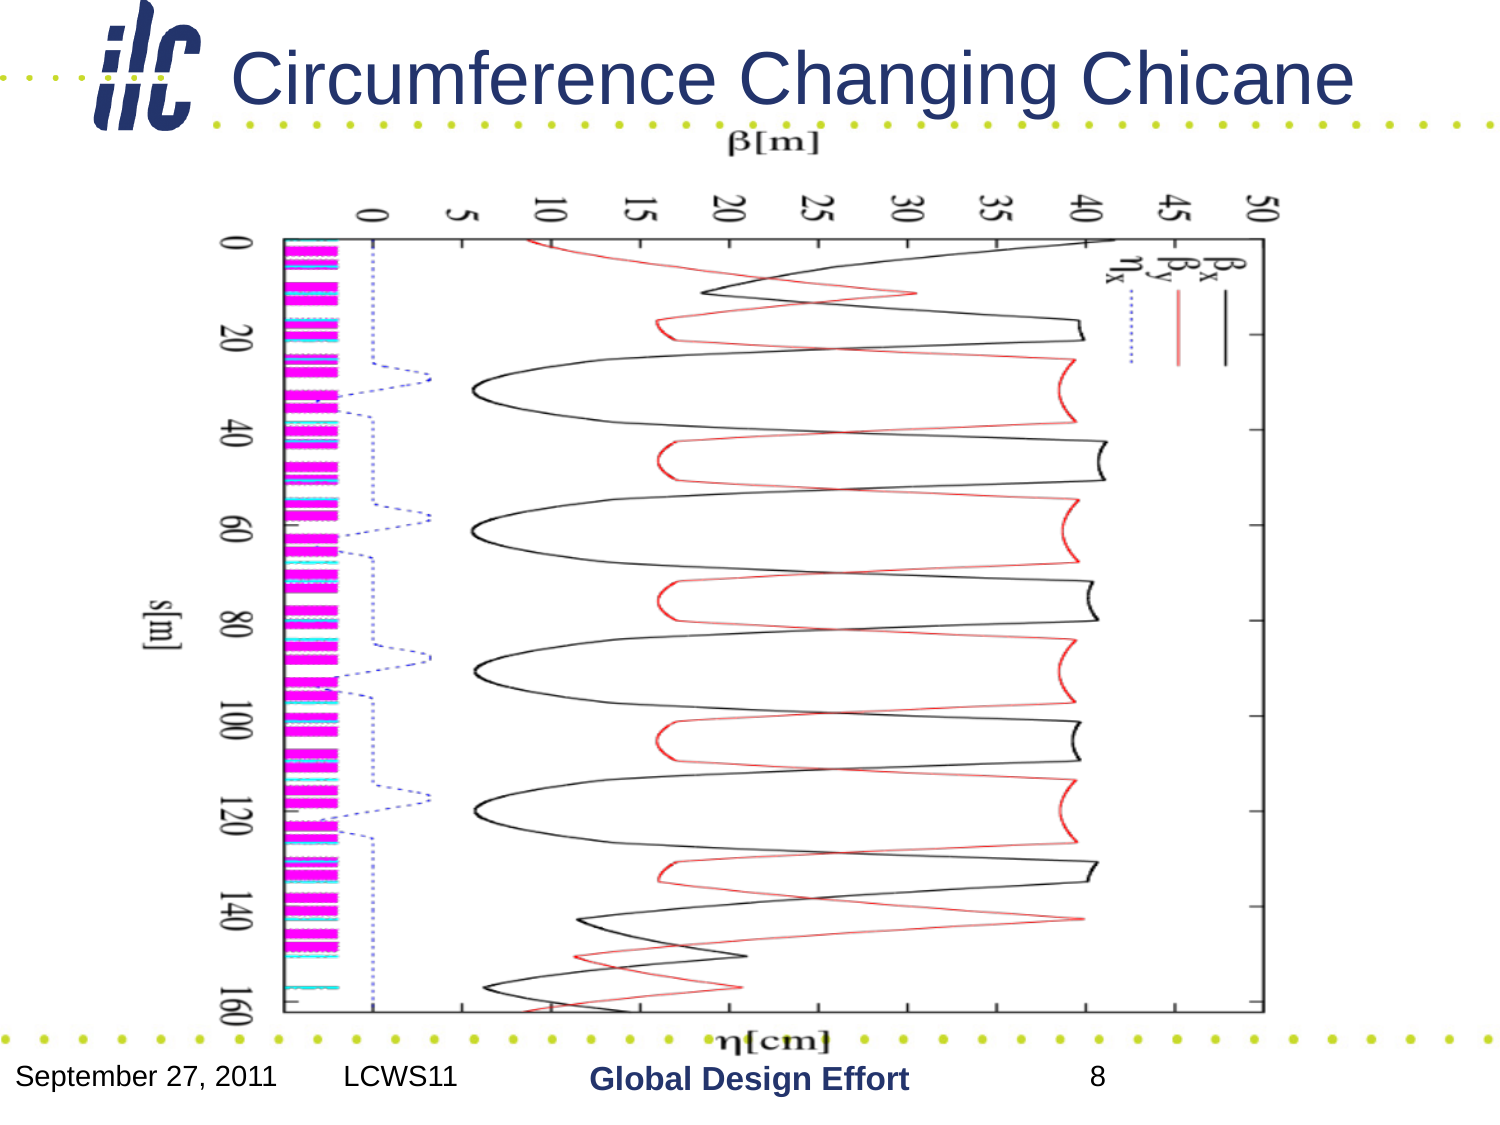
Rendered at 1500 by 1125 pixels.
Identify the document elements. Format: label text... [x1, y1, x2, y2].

text_box 8 [1074, 1050, 1500, 1125]
text_box September 27, 2011 LCWS11 [0, 1050, 512, 1125]
text_box Global Design Effort [512, 1050, 988, 1125]
title Circumference Changing Chicane [212, 0, 1375, 129]
picture [0, 129, 1438, 1125]
